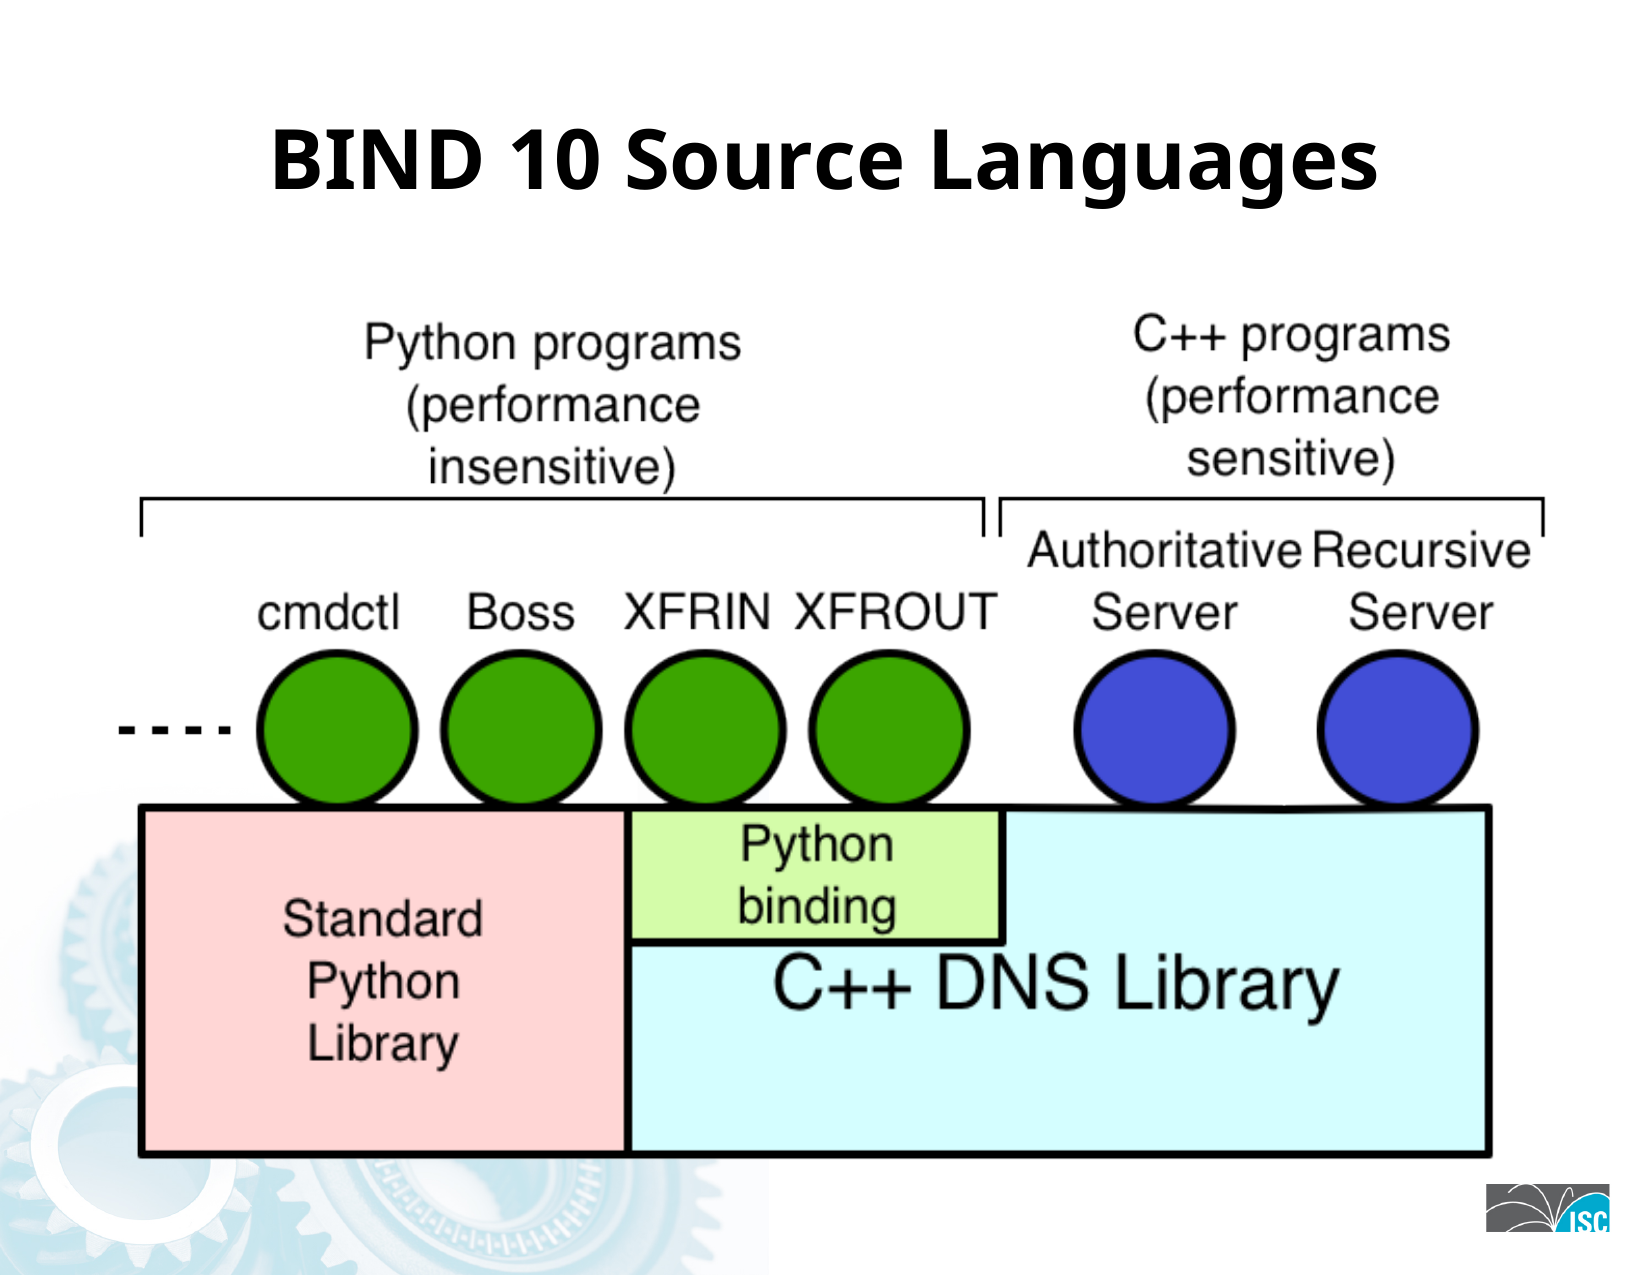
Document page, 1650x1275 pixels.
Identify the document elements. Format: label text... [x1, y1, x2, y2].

title BIND 10 Source Languages [82, 35, 1568, 272]
picture [0, 0, 1650, 1275]
